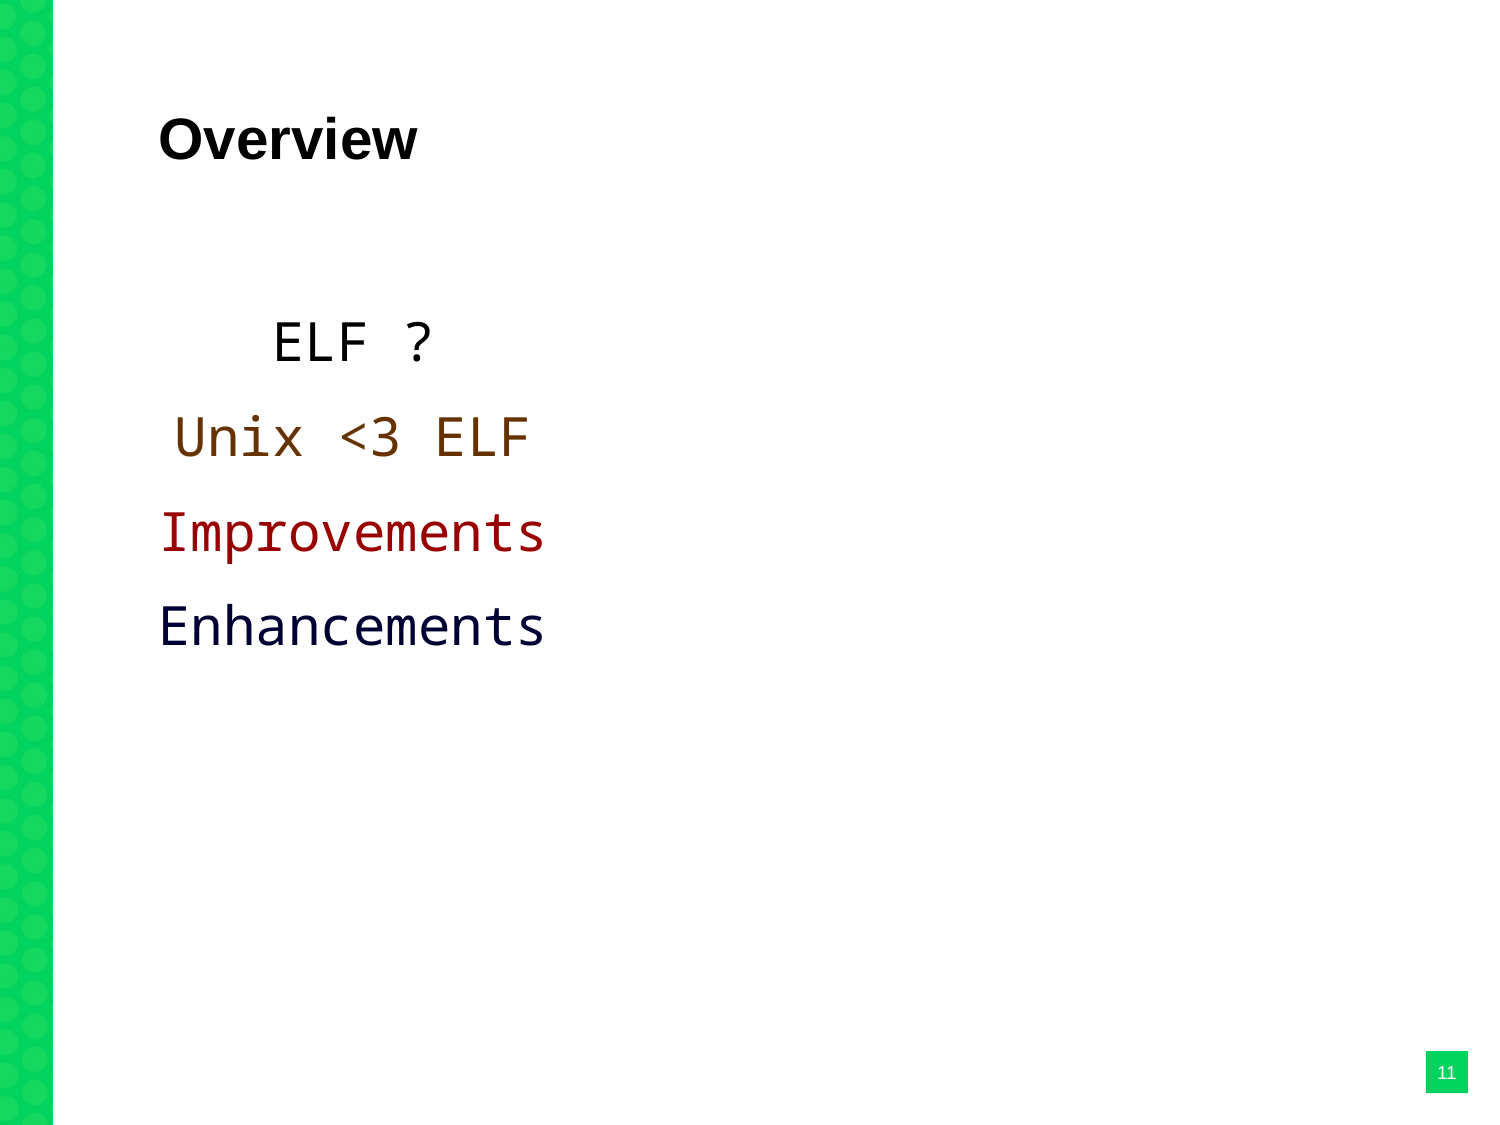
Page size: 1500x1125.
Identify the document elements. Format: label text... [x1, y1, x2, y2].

list ELF ? Unix <3 ELF Improvements Enhancements [143, 205, 1397, 1021]
title Overview [143, 94, 1397, 180]
picture [0, 0, 53, 1125]
text_box <number> [1425, 1051, 1468, 1094]
